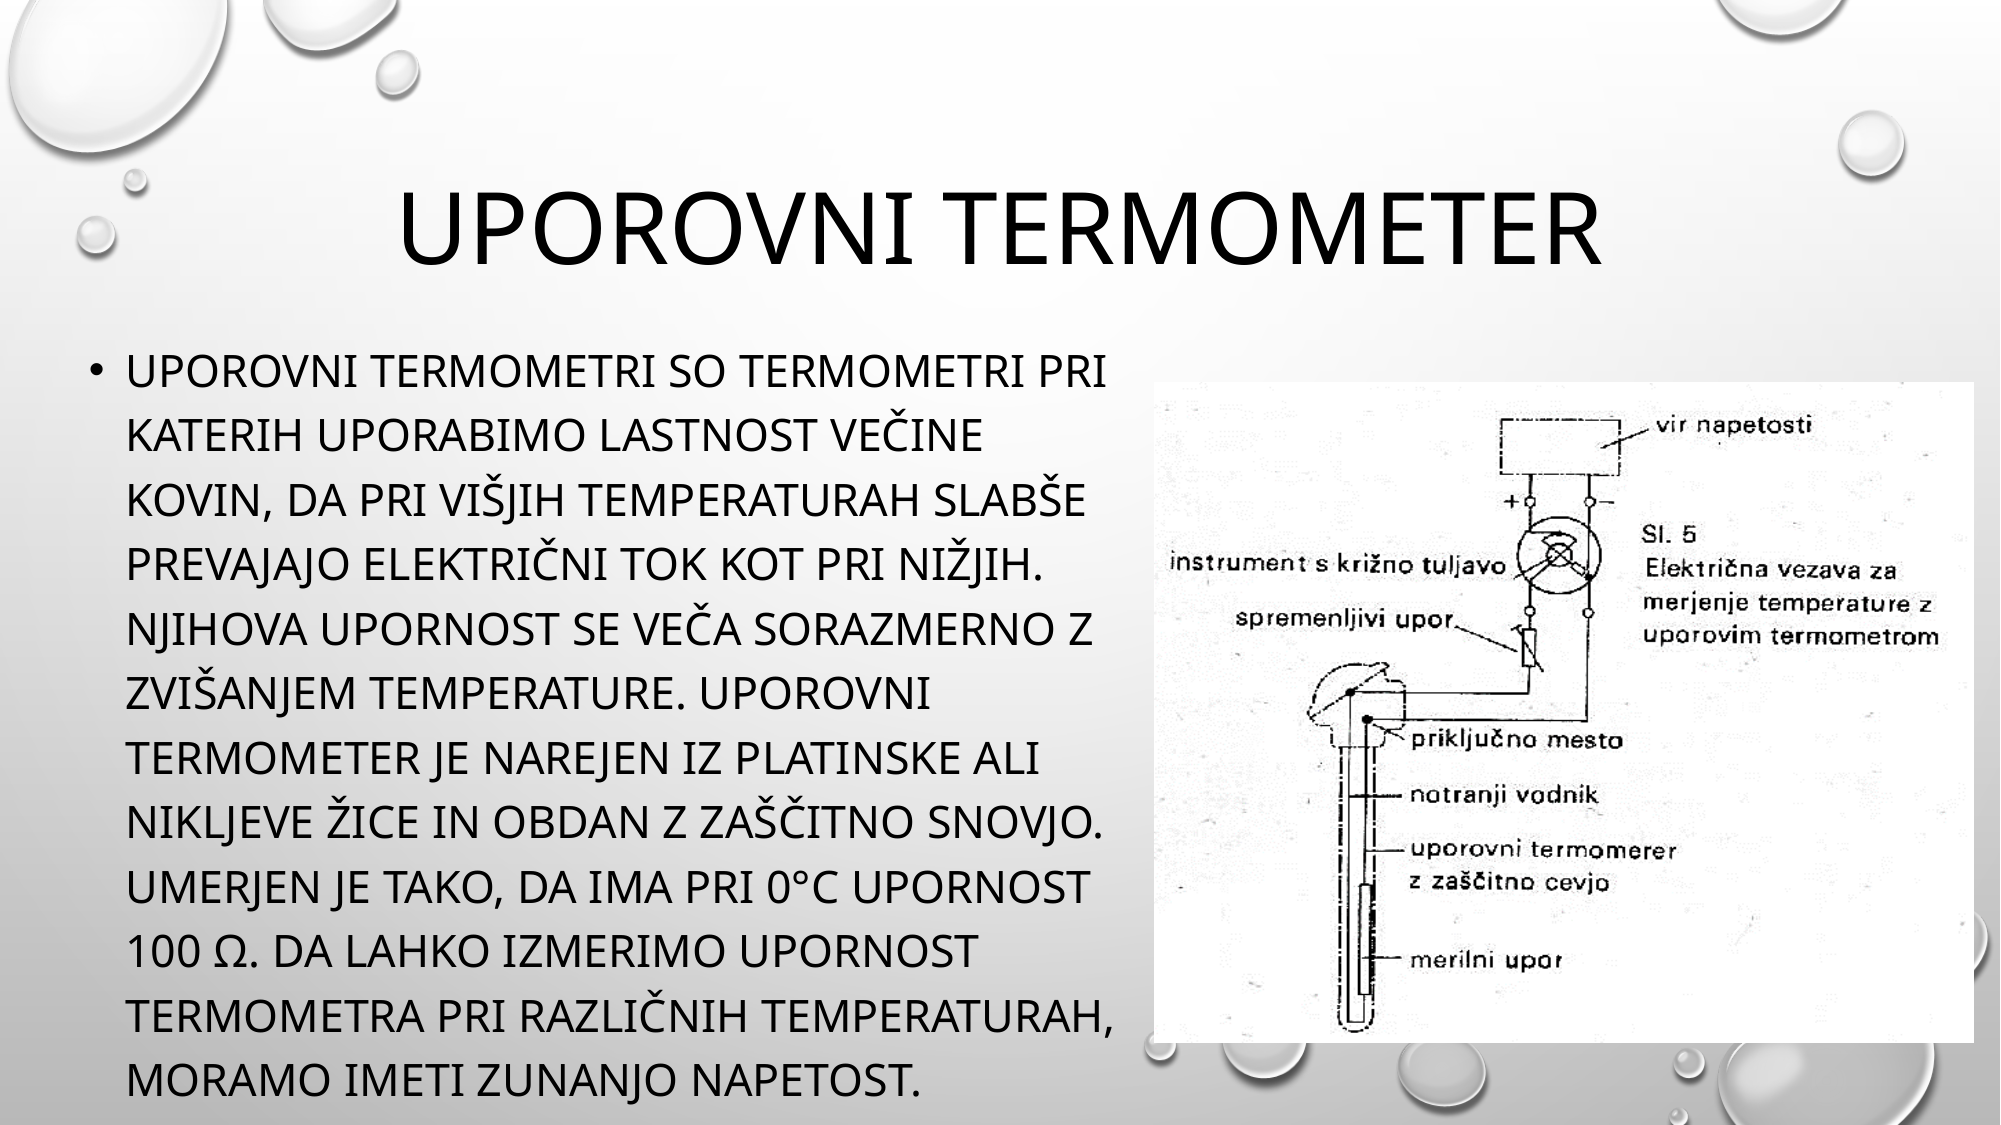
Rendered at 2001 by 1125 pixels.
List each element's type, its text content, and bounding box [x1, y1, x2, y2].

list Uporovni termometri so termometri pri katerih uporabimo lastnost večine kovin, da pri višjih temperaturah slabše prevajajo električni tok kot pri nižjih. Njihova upornost se veča sorazmerno z zvišanjem temperature. Uporovni termometer je narejen iz platinske ali nikljeve žice in obdan z zaščitno snovjo. Umerjen je tako, da ima pri 0°C upornost 100 Ω. Da lahko izmerimo upornost termometra pri različnih temperaturah, moramo imeti zunanjo napetost. [73, 324, 1135, 1125]
title Uporovni termometer [150, 101, 1850, 364]
picture [0, 0, 2000, 1125]
